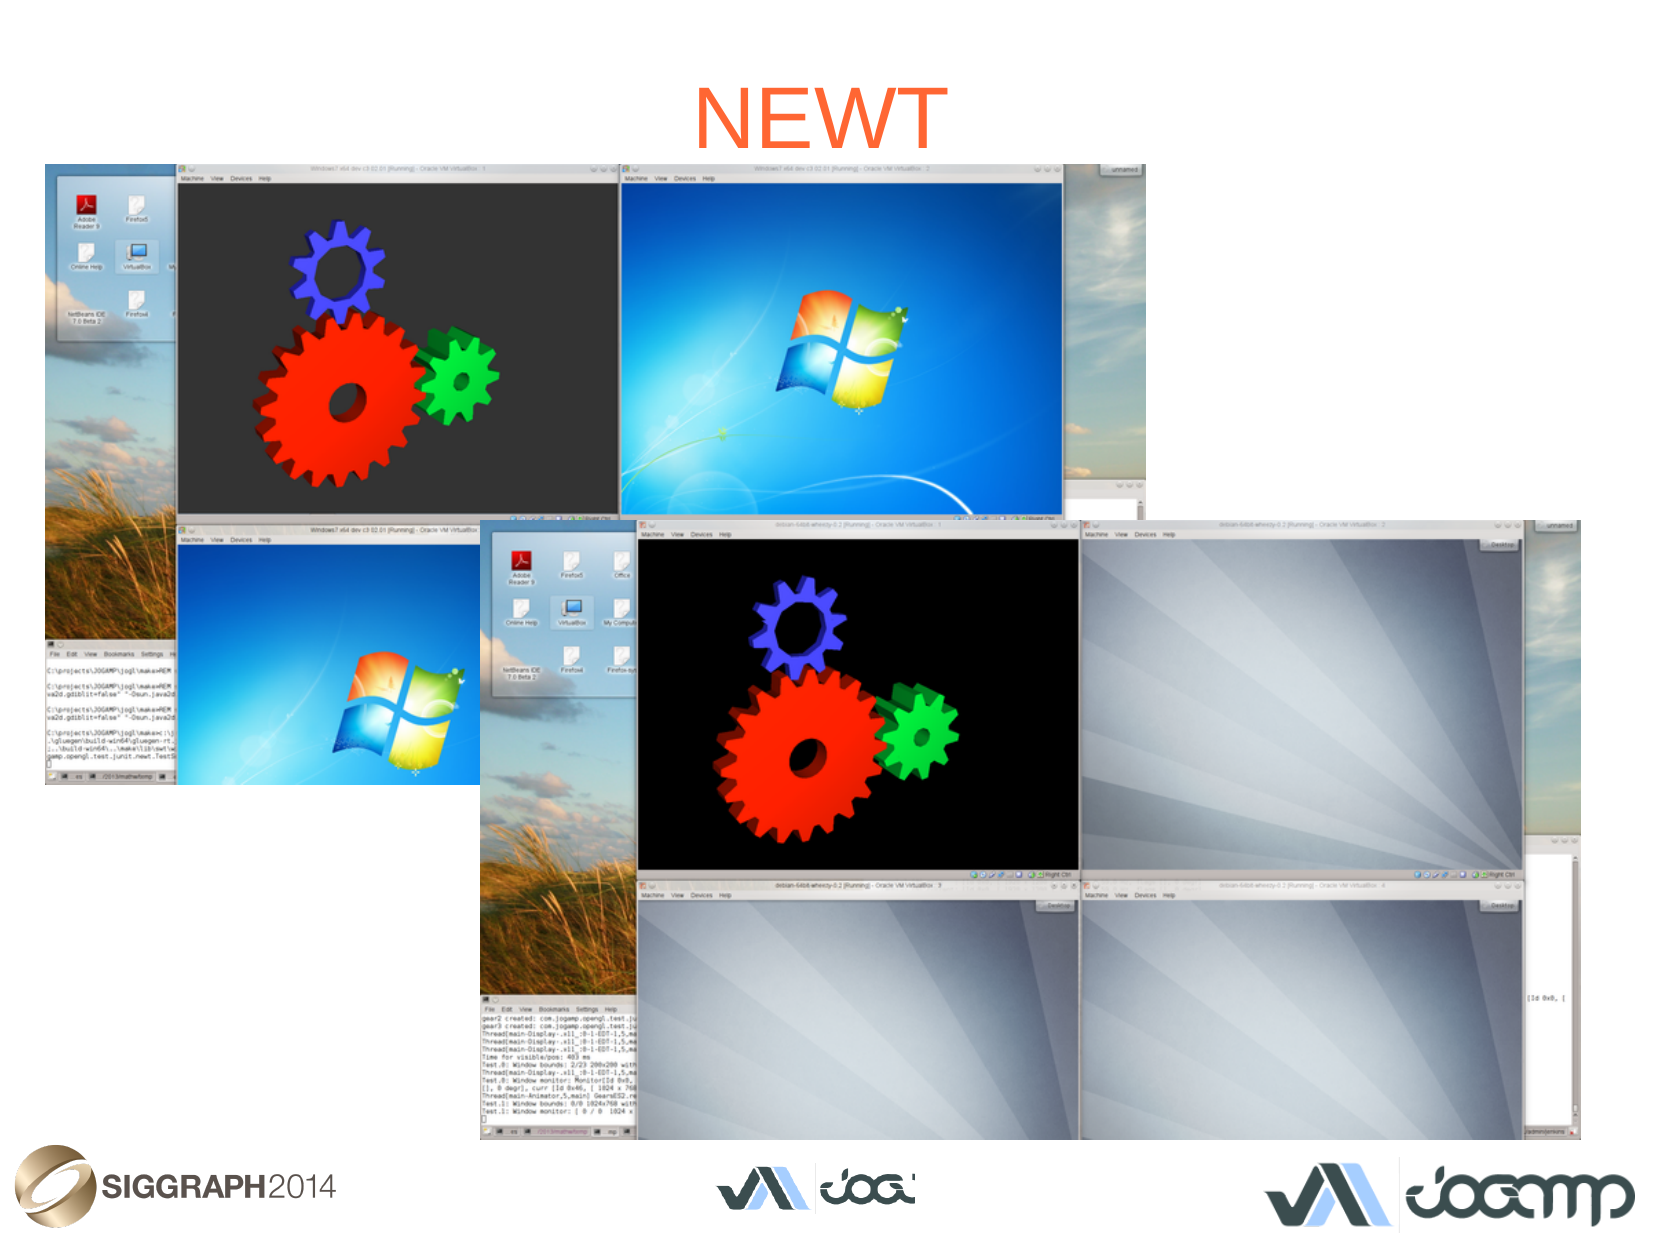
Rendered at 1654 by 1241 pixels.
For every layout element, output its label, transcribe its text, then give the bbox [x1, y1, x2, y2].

picture [7, 1133, 343, 1239]
picture [714, 1163, 916, 1214]
picture [45, 164, 1581, 1141]
picture [1262, 1157, 1635, 1233]
title NEWT [68, 56, 1576, 181]
